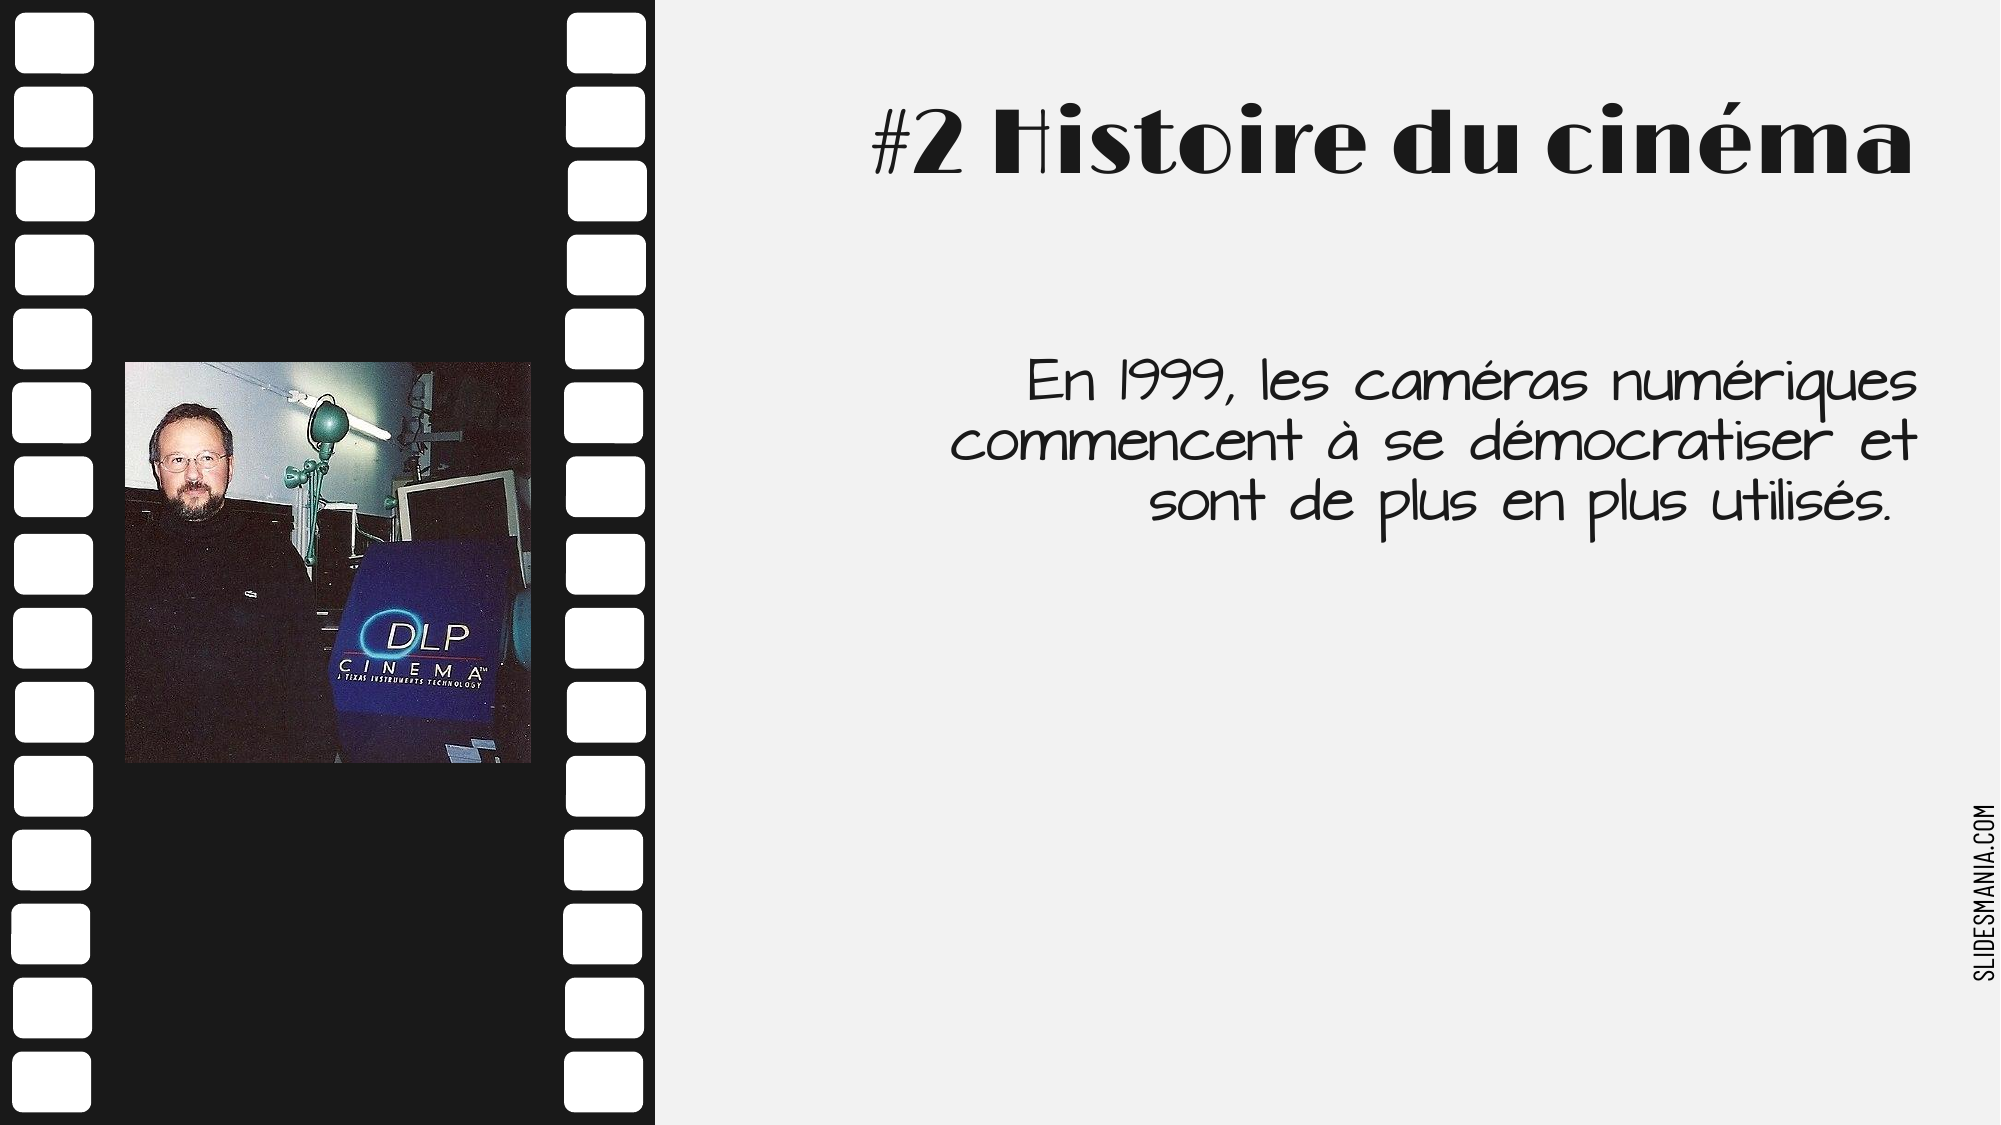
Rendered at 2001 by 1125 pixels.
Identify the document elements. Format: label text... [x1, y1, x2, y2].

text_box En 1999, les caméras numériques commencent à se démocratiser et sont de plus en plus utilisés. [909, 342, 1933, 661]
text_box #2 Histoire du cinéma [781, 74, 1934, 201]
picture [125, 362, 531, 763]
